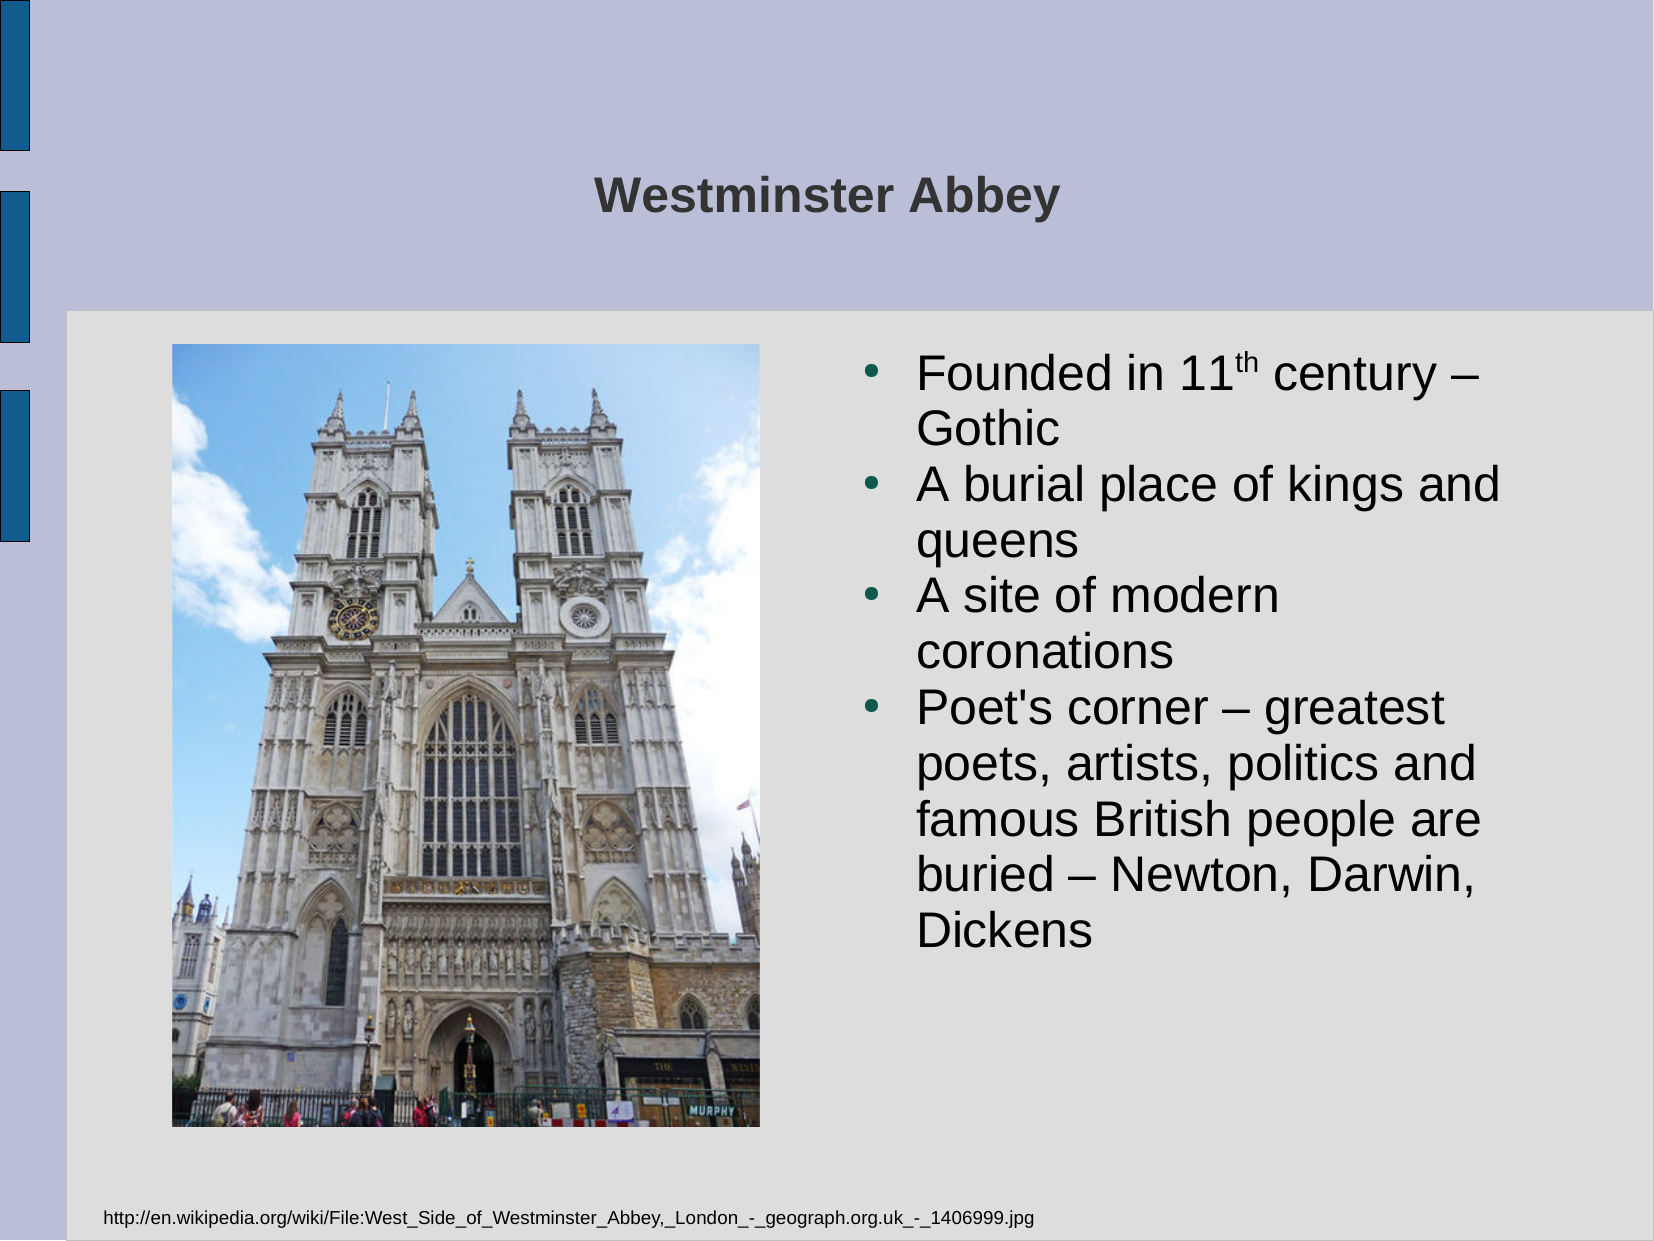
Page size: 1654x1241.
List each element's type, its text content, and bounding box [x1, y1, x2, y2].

title Westminster Abbey [121, 91, 1534, 299]
picture [172, 344, 760, 1127]
list Founded in 11th century – Gothic A burial place of kings and queens A site of modern coronations Poet's corner – greatest poets, artists, politics and famous British people are buried – Newton, Darwin, Dickens [845, 344, 1535, 1127]
text_box http://en.wikipedia.org/wiki/File:West_Side_of_Westminster_Abbey,_London_-_geograph.org.uk_-_1406999.jpg [88, 1200, 1085, 1241]
